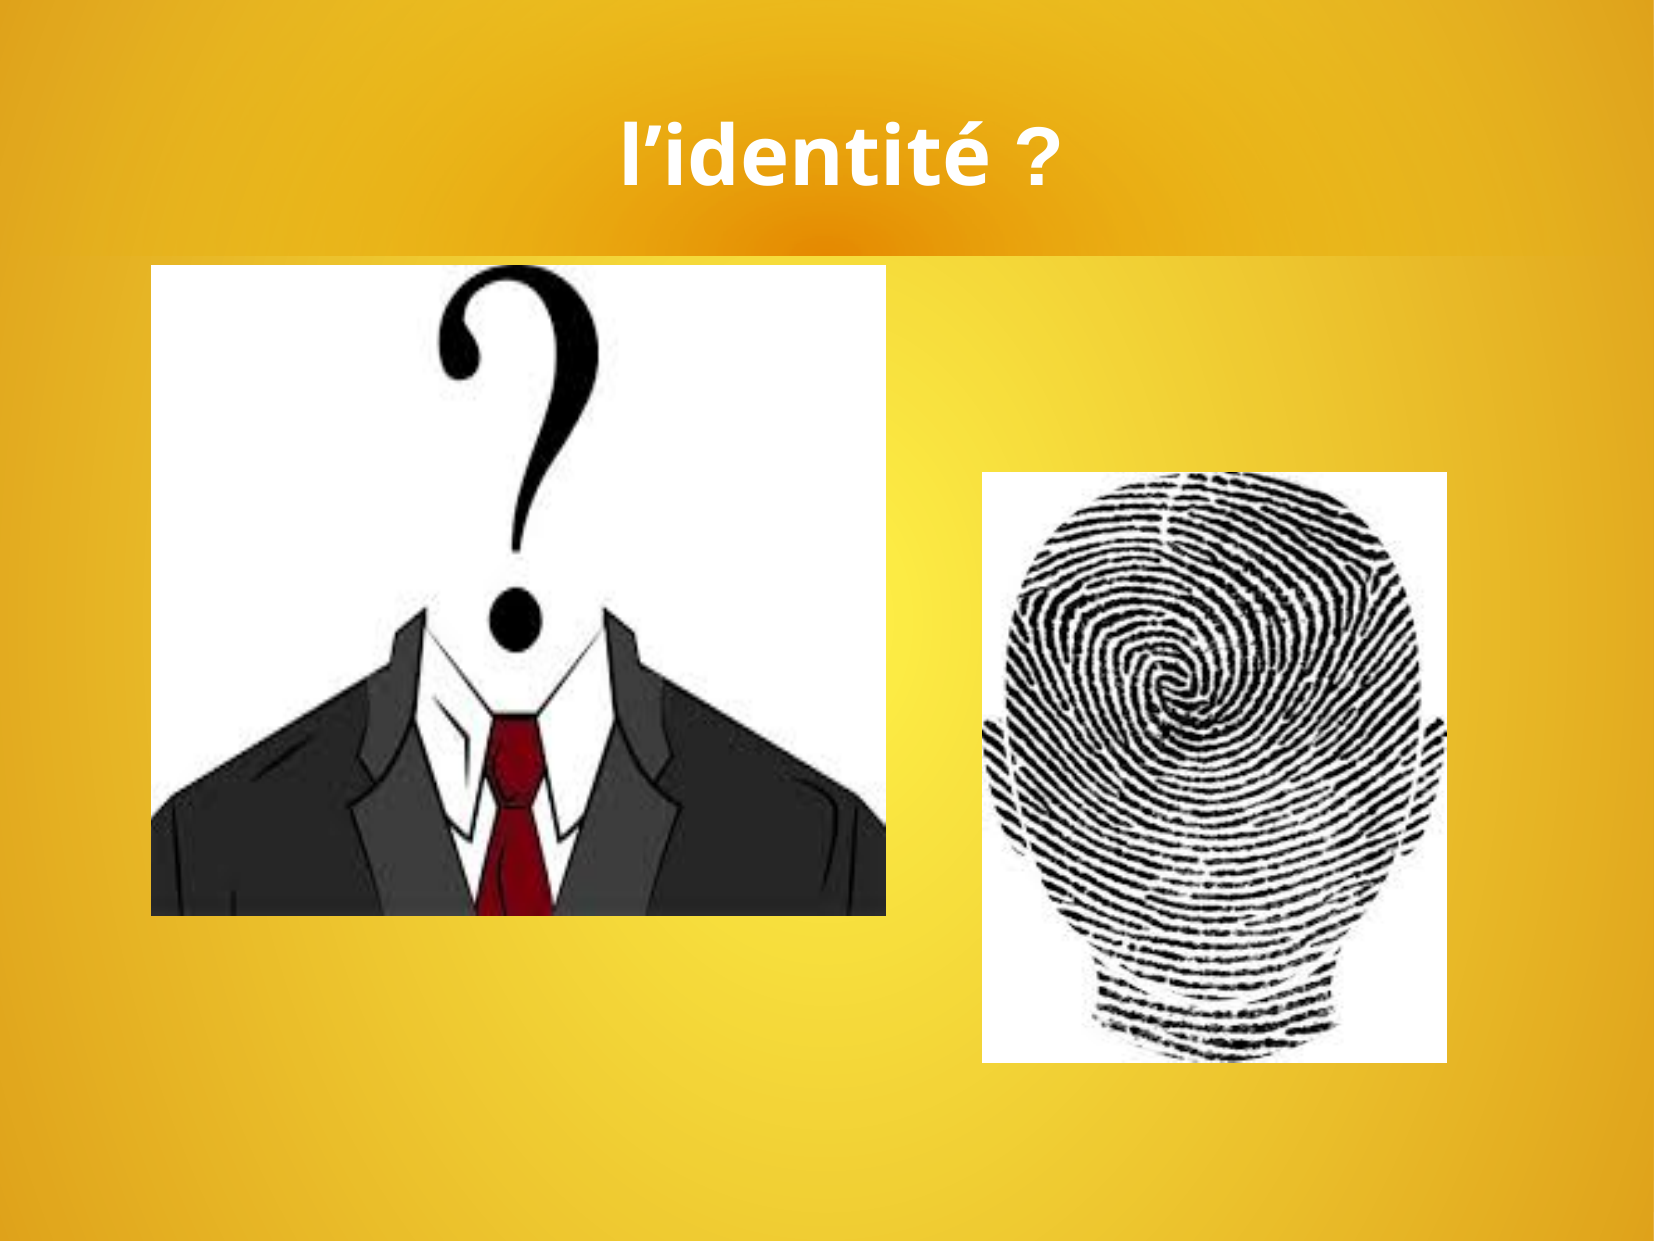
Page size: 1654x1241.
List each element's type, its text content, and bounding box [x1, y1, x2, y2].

text_box l’identité ? [324, 88, 1359, 220]
picture [151, 265, 886, 916]
picture [982, 472, 1447, 1063]
